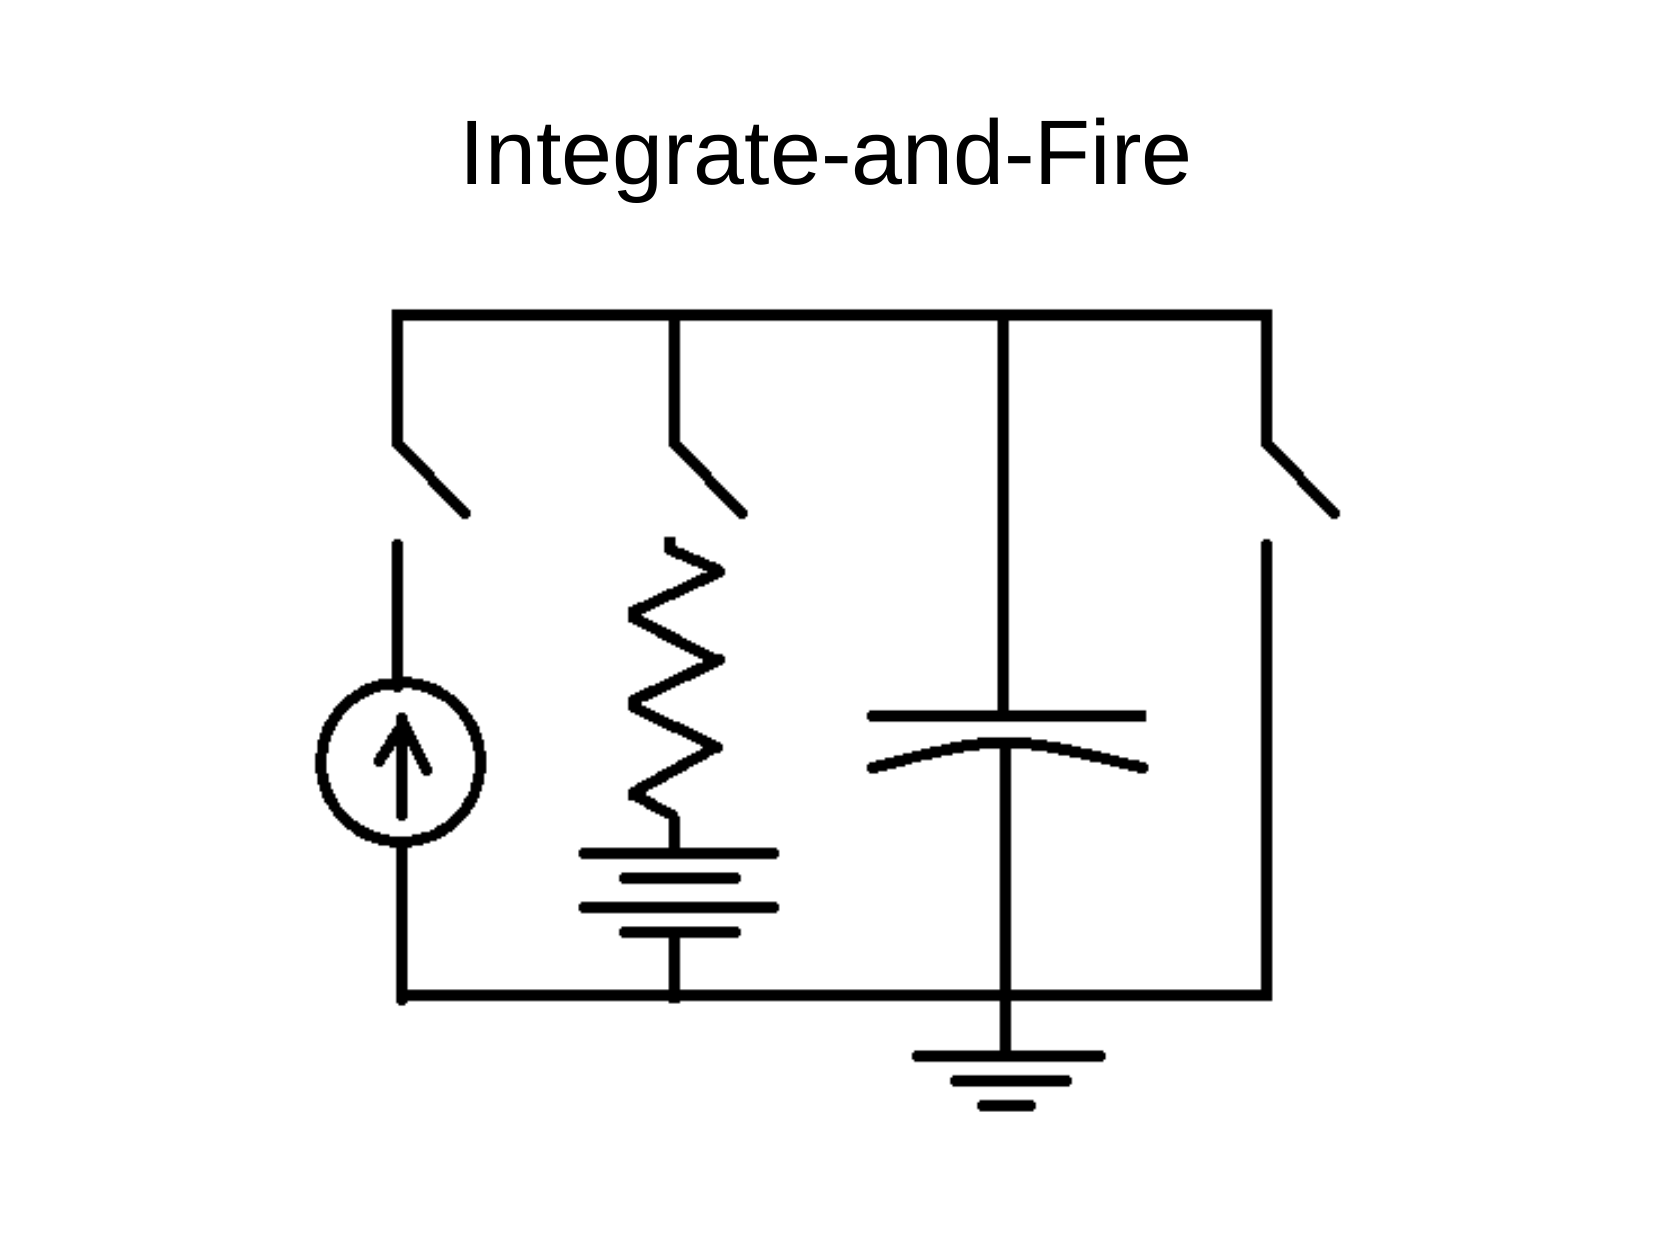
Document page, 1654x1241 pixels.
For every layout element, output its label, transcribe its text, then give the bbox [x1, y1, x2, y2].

picture [264, 256, 1390, 1157]
title Integrate-and-Fire [82, 49, 1571, 257]
